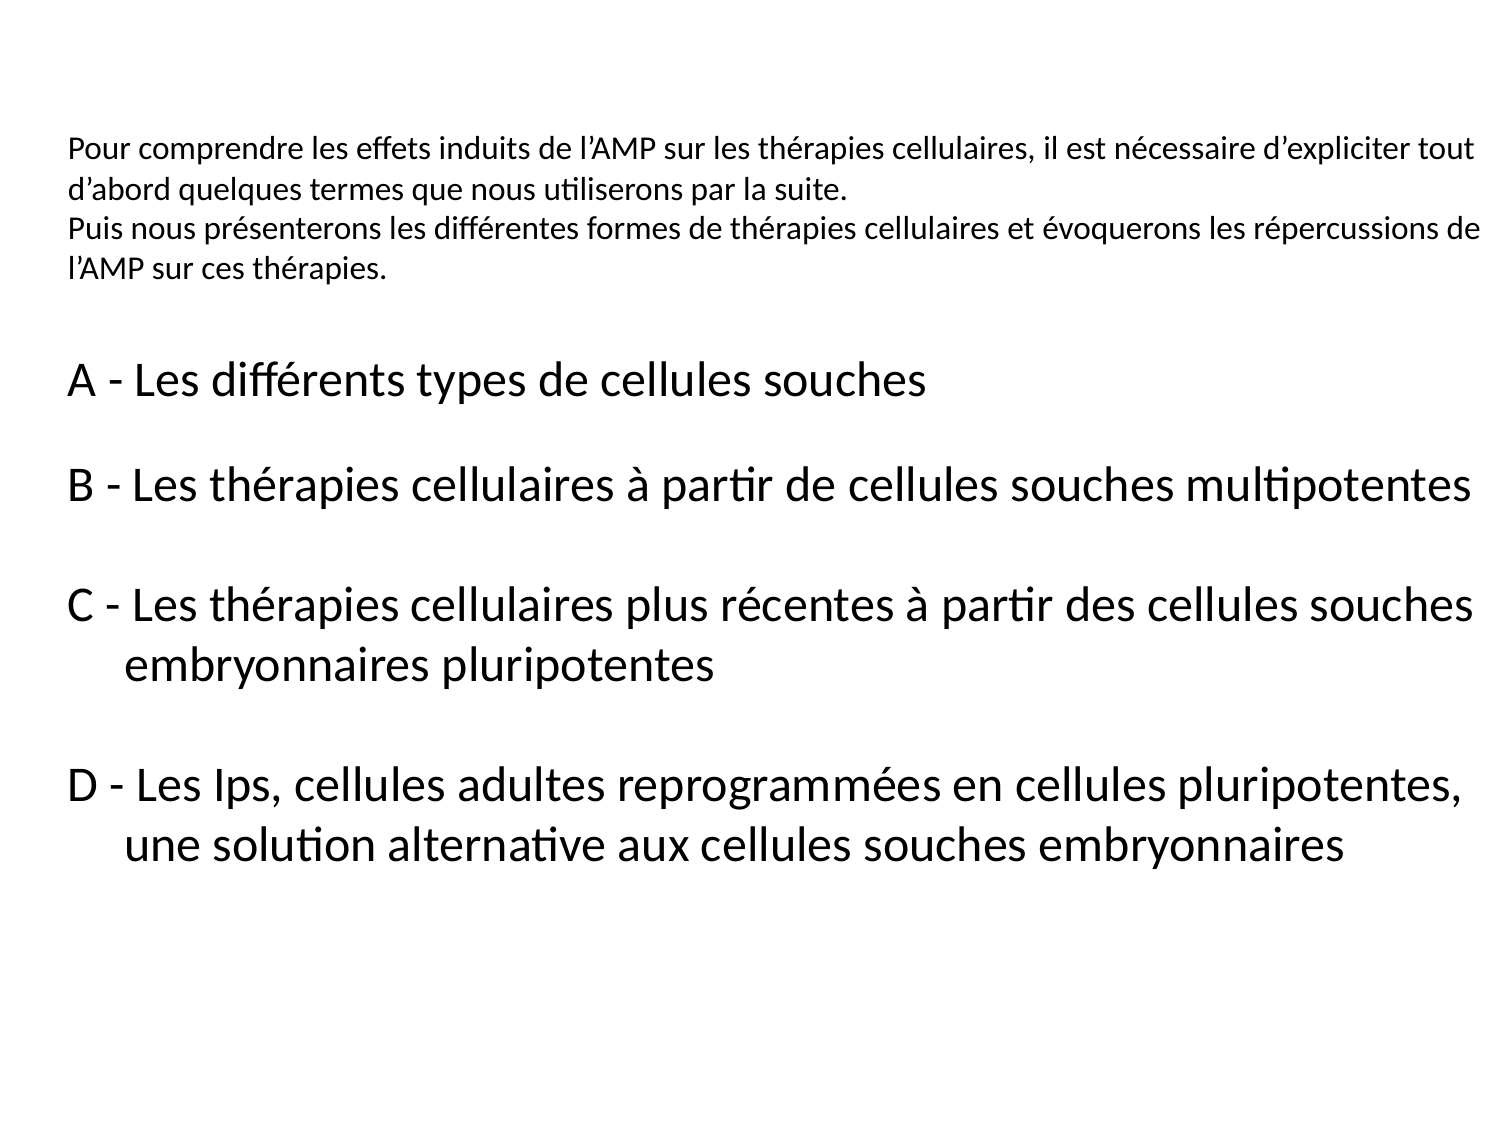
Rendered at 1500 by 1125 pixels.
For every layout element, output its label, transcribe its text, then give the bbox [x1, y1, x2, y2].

text_box Pour comprendre les effets induits de l’AMP sur les thérapies cellulaires, il est nécessaire d’expliciter tout d’abord quelques termes que nous utiliserons par la suite. Puis nous présenterons les différentes formes de thérapies cellulaires et évoquerons les répercussions de l’AMP sur ces thérapies. A - Les différents types de cellules souches B - Les thérapies cellulaires à partir de cellules souches multipotentes C - Les thérapies cellulaires plus récentes à partir des cellules souches embryonnaires pluripotentes D - Les Ips, cellules adultes reprogrammées en cellules pluripotentes, une solution alternative aux cellules souches embryonnaires [53, 29, 1500, 969]
